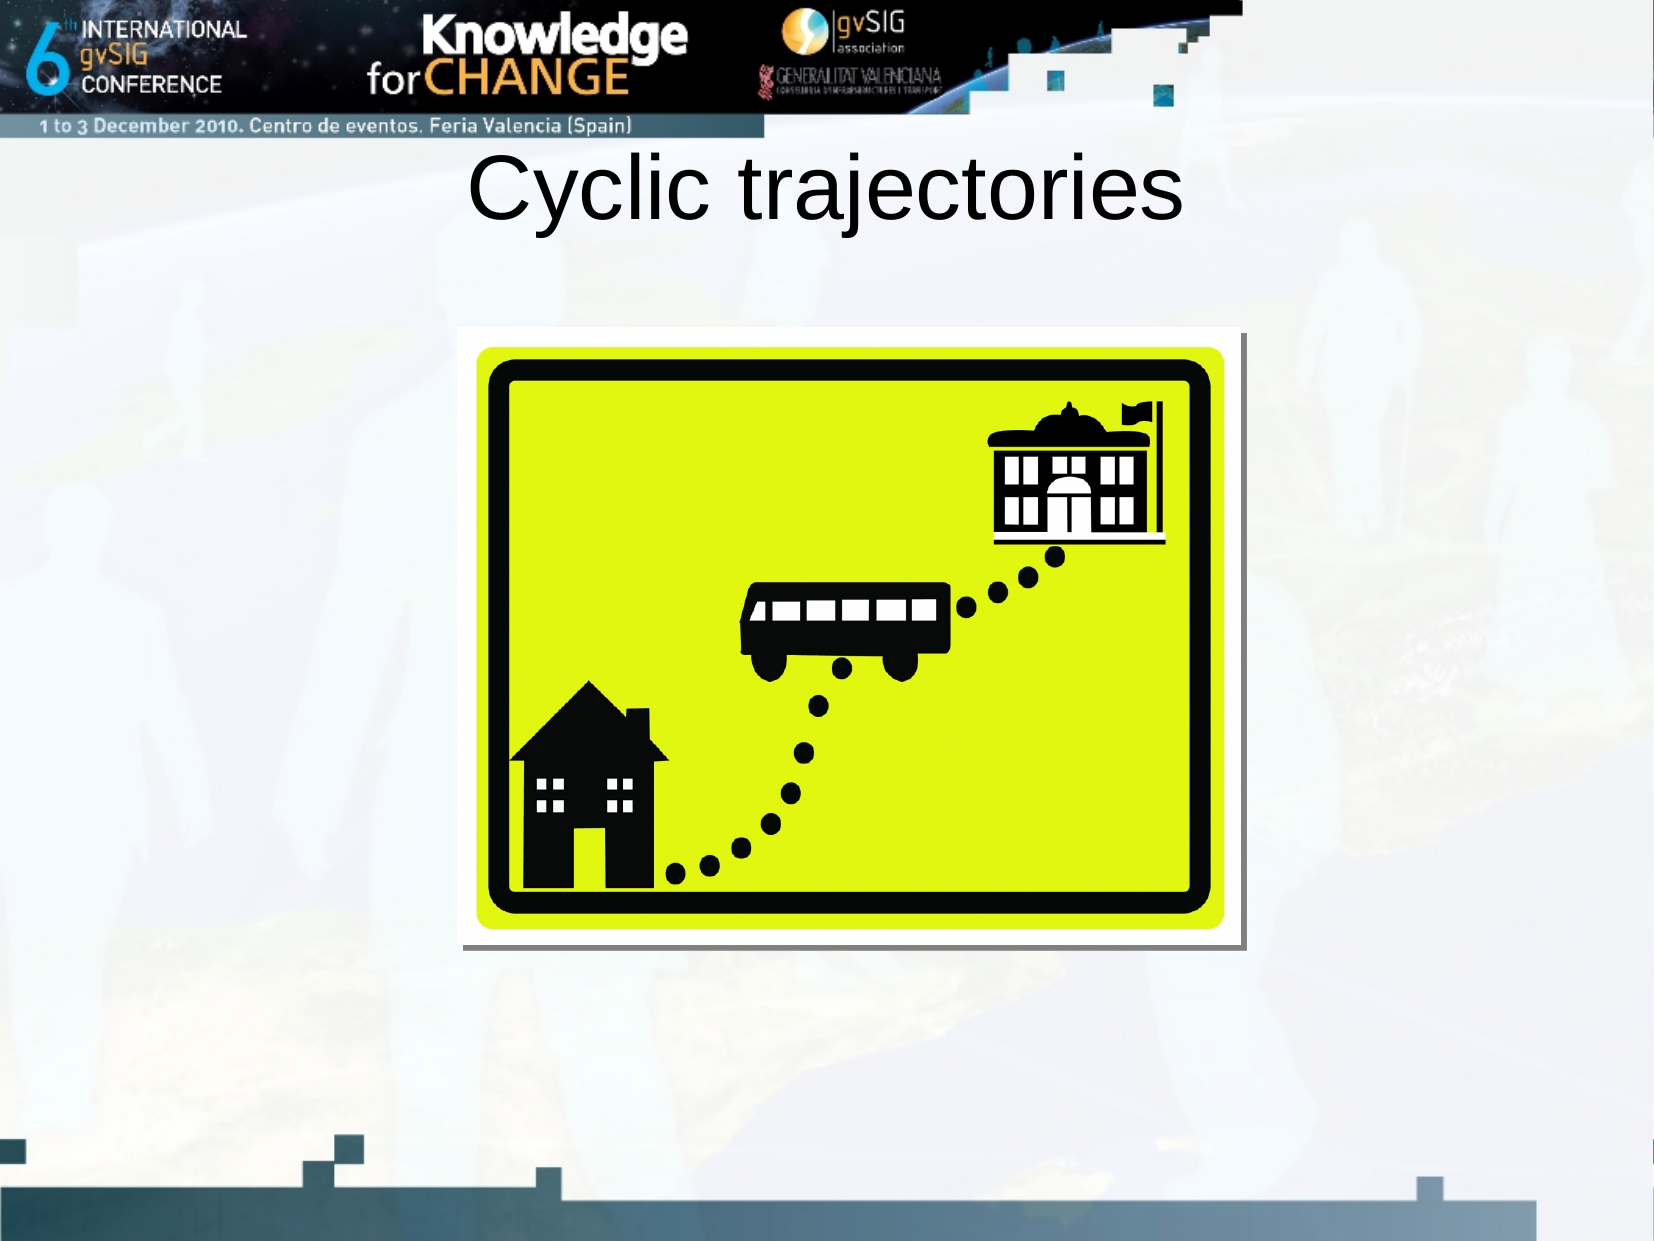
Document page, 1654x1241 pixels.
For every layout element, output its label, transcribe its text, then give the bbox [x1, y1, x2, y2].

picture [0, 0, 1654, 1241]
title Cyclic trajectories [82, 92, 1571, 285]
